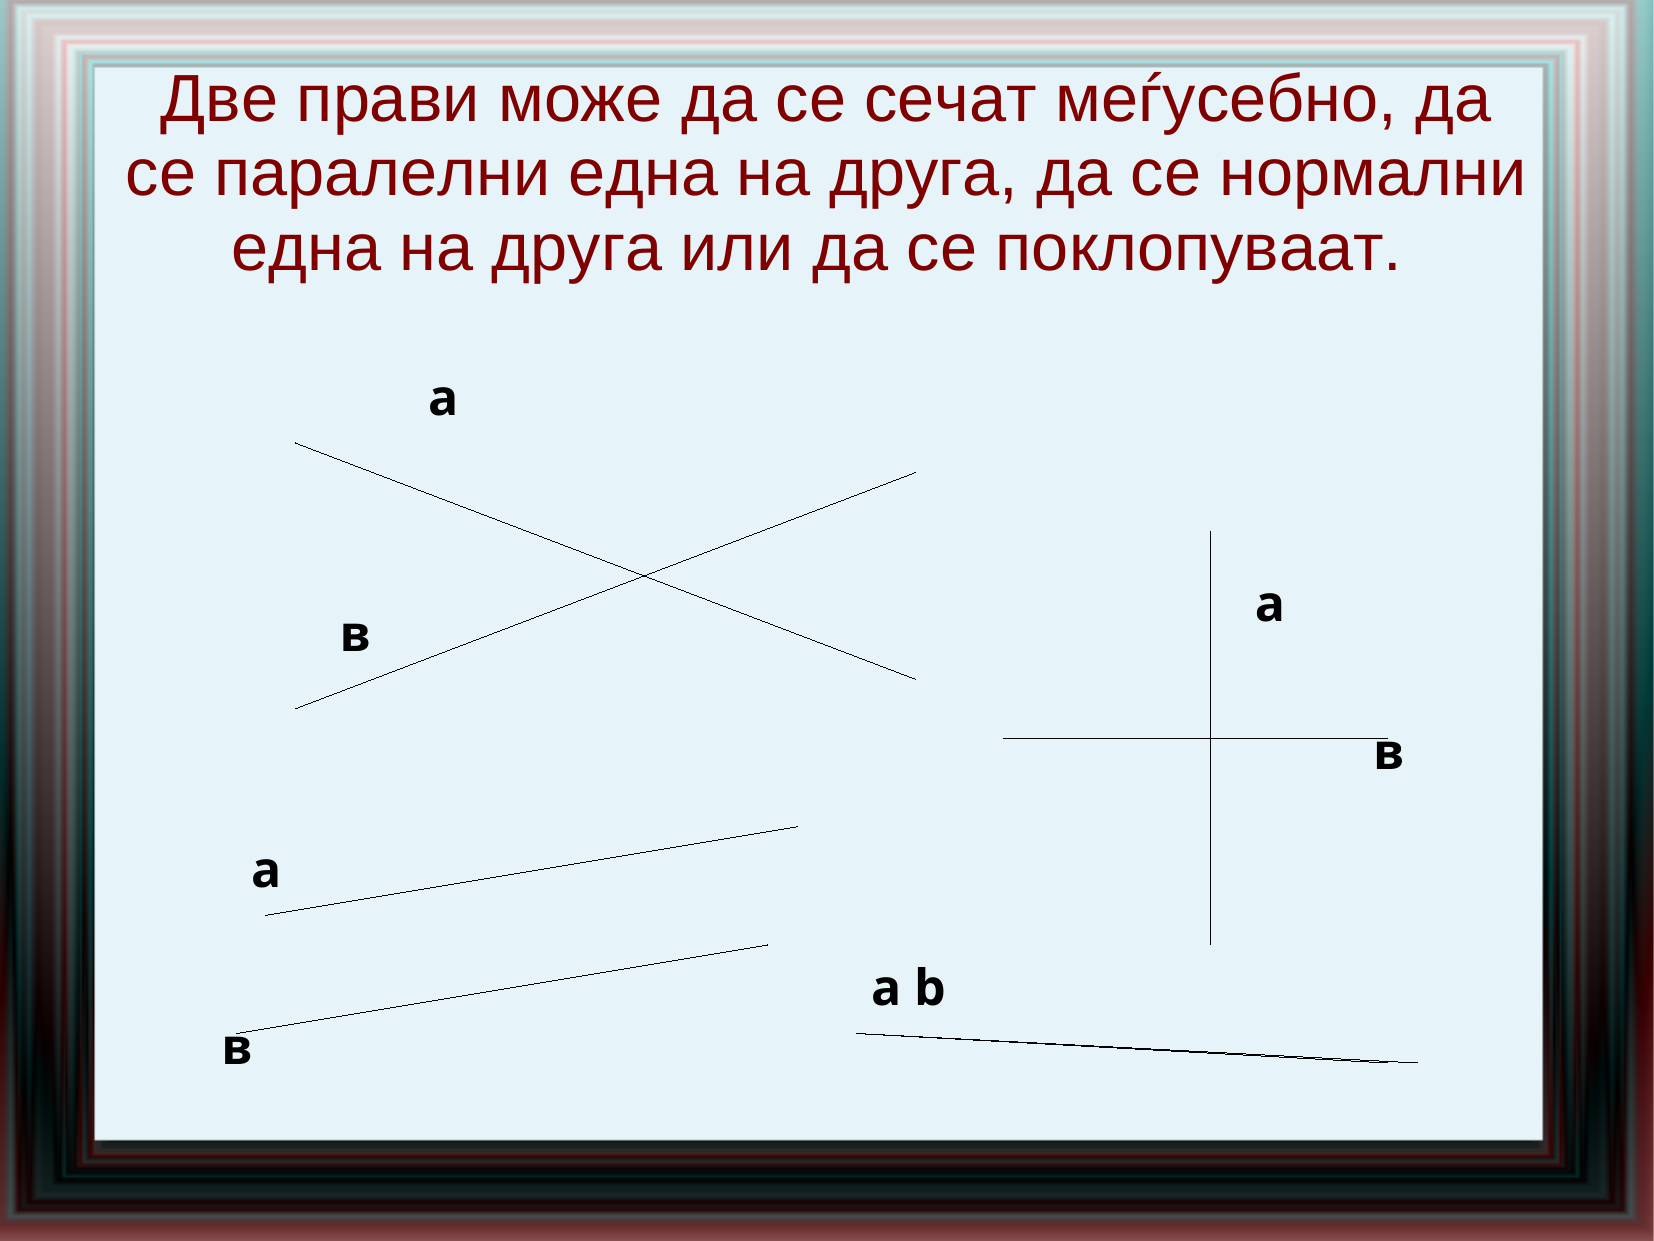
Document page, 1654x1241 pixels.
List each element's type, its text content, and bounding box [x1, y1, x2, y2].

text_box в [324, 590, 387, 694]
text_box в [206, 1003, 269, 1107]
text_box а [236, 826, 300, 930]
text_box а [1240, 561, 1304, 664]
text_box а [413, 354, 473, 457]
text_box в [1358, 708, 1420, 812]
text_box a b [856, 944, 973, 1048]
picture [0, 0, 1654, 1241]
title Две прави може да се сечат меѓусебно, да се паралелни една на друга, да се нормални една на друга или да се поклопуваат. [118, 48, 1536, 298]
